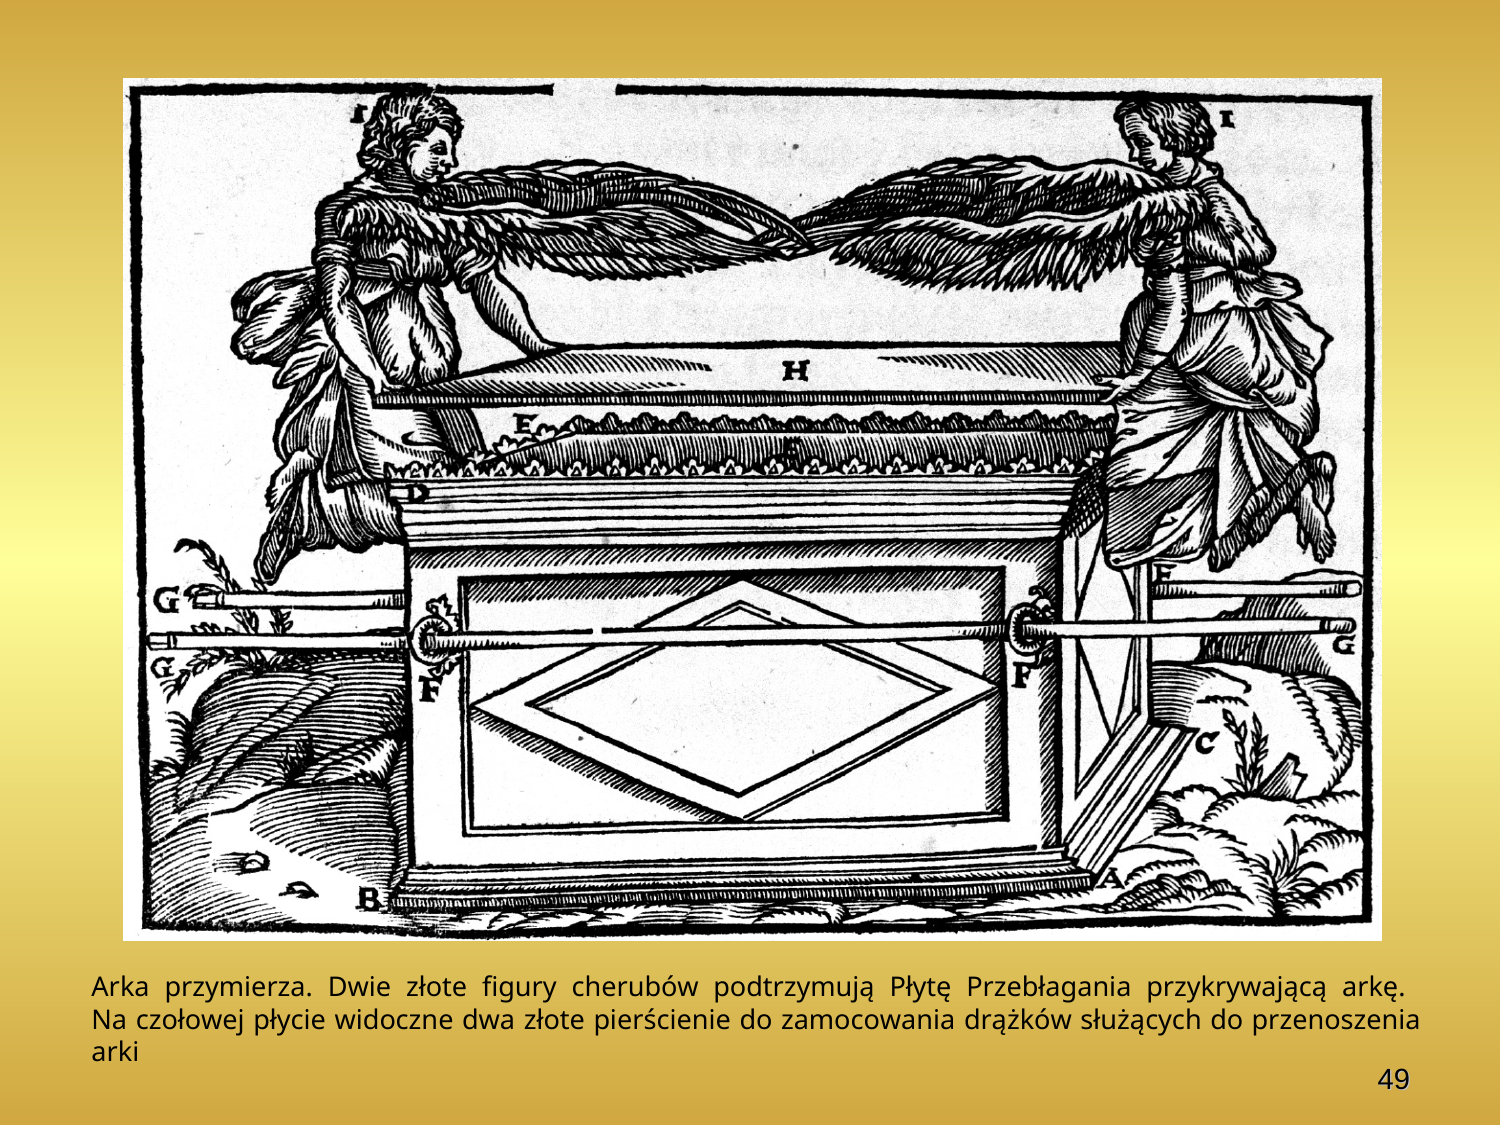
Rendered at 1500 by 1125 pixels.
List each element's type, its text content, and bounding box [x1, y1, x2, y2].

text_box <numer> [1074, 1075, 1426, 1103]
text_box [123, 78, 1382, 941]
text_box Arka przymierza. Dwie złote figury cherubów podtrzymują Płytę Przebłagania przykrywającą arkę. Na czołowej płycie widoczne dwa złote pierścienie do zamocowania drążków służących do przenoszenia arki [76, 961, 1436, 1075]
